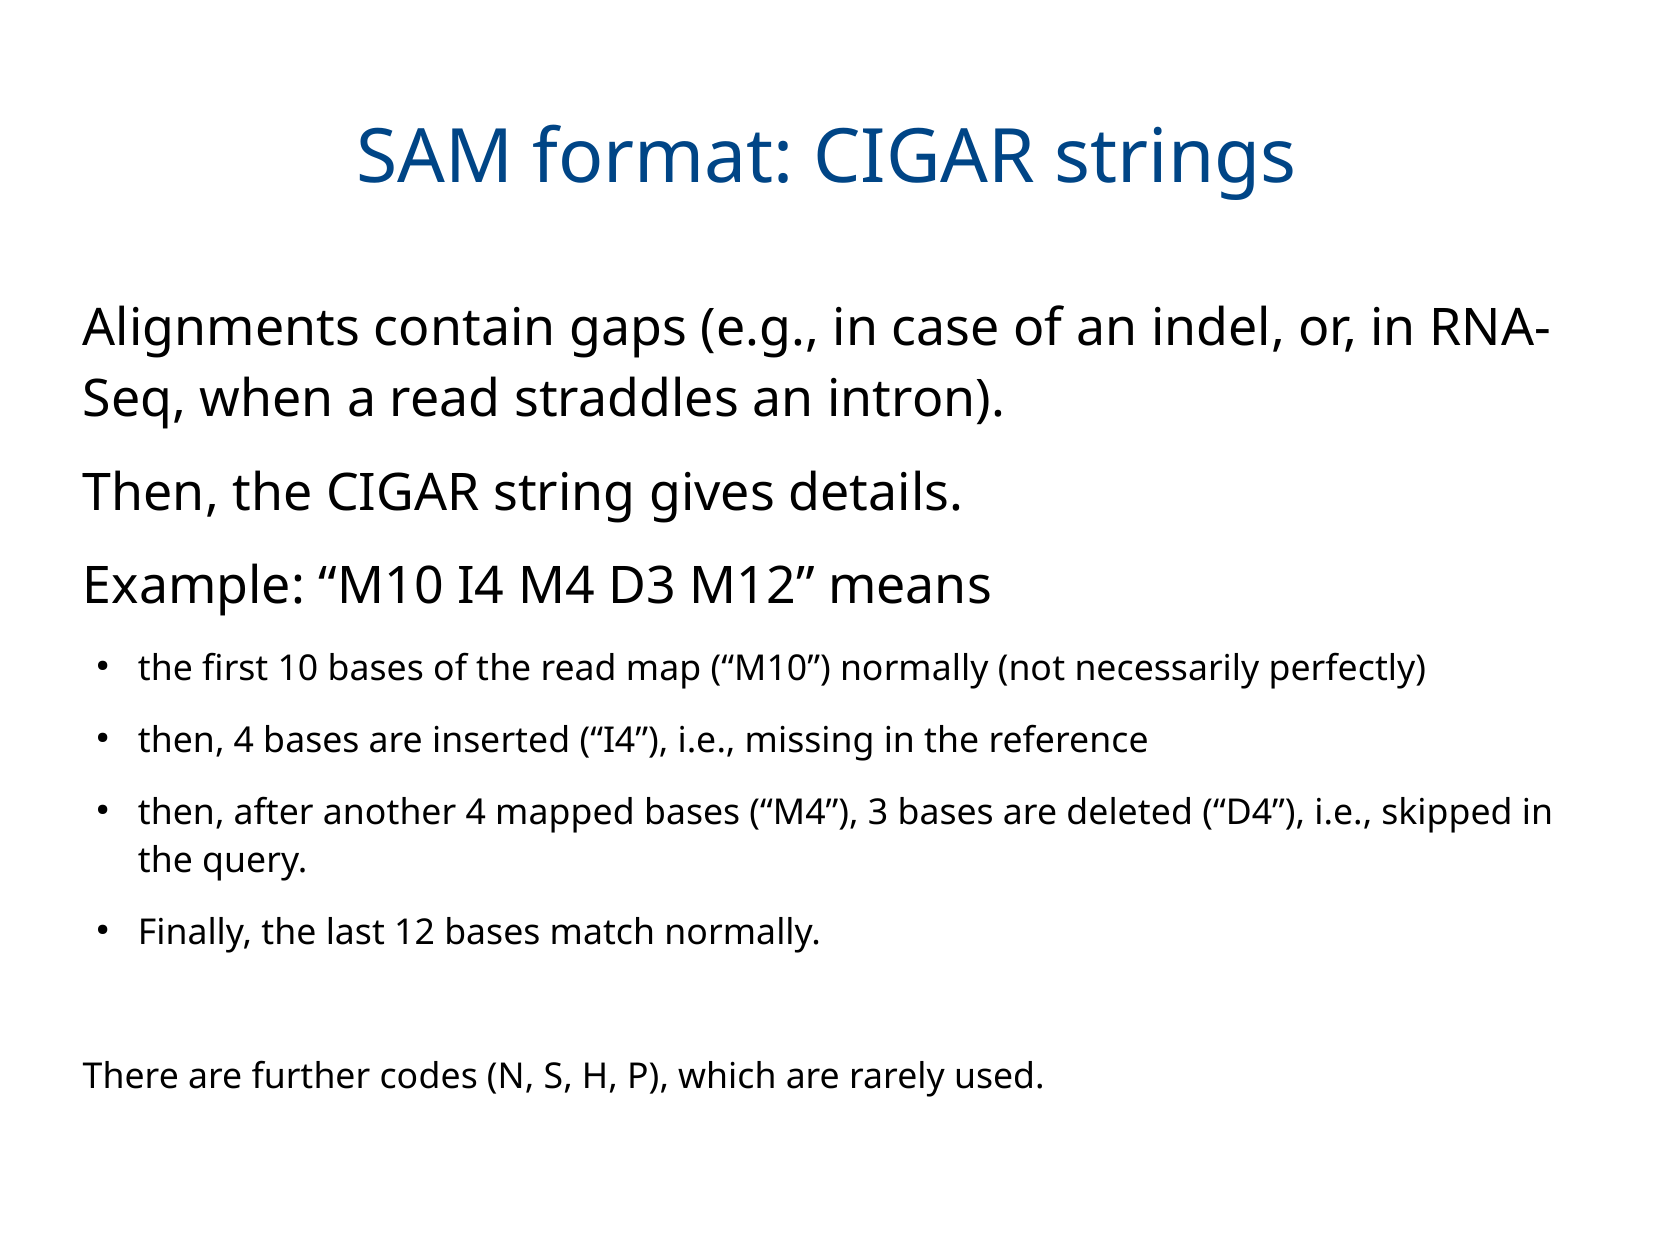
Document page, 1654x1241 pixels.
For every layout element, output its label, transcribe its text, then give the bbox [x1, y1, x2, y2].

title SAM format: CIGAR strings [82, 49, 1571, 257]
list Alignments contain gaps (e.g., in case of an indel, or, in RNA-Seq, when a read straddles an intron). Then, the CIGAR string gives details. Example: “M10 I4 M4 D3 M12” means the first 10 bases of the read map (“M10”) normally (not necessarily perfectly) then, 4 bases are inserted (“I4”), i.e., missing in the reference then, after another 4 mapped bases (“M4”), 3 bases are deleted (“D4”), i.e., skipped in the query. Finally, the last 12 bases match normally. There are further codes (N, S, H, P), which are rarely used. [82, 290, 1571, 1109]
